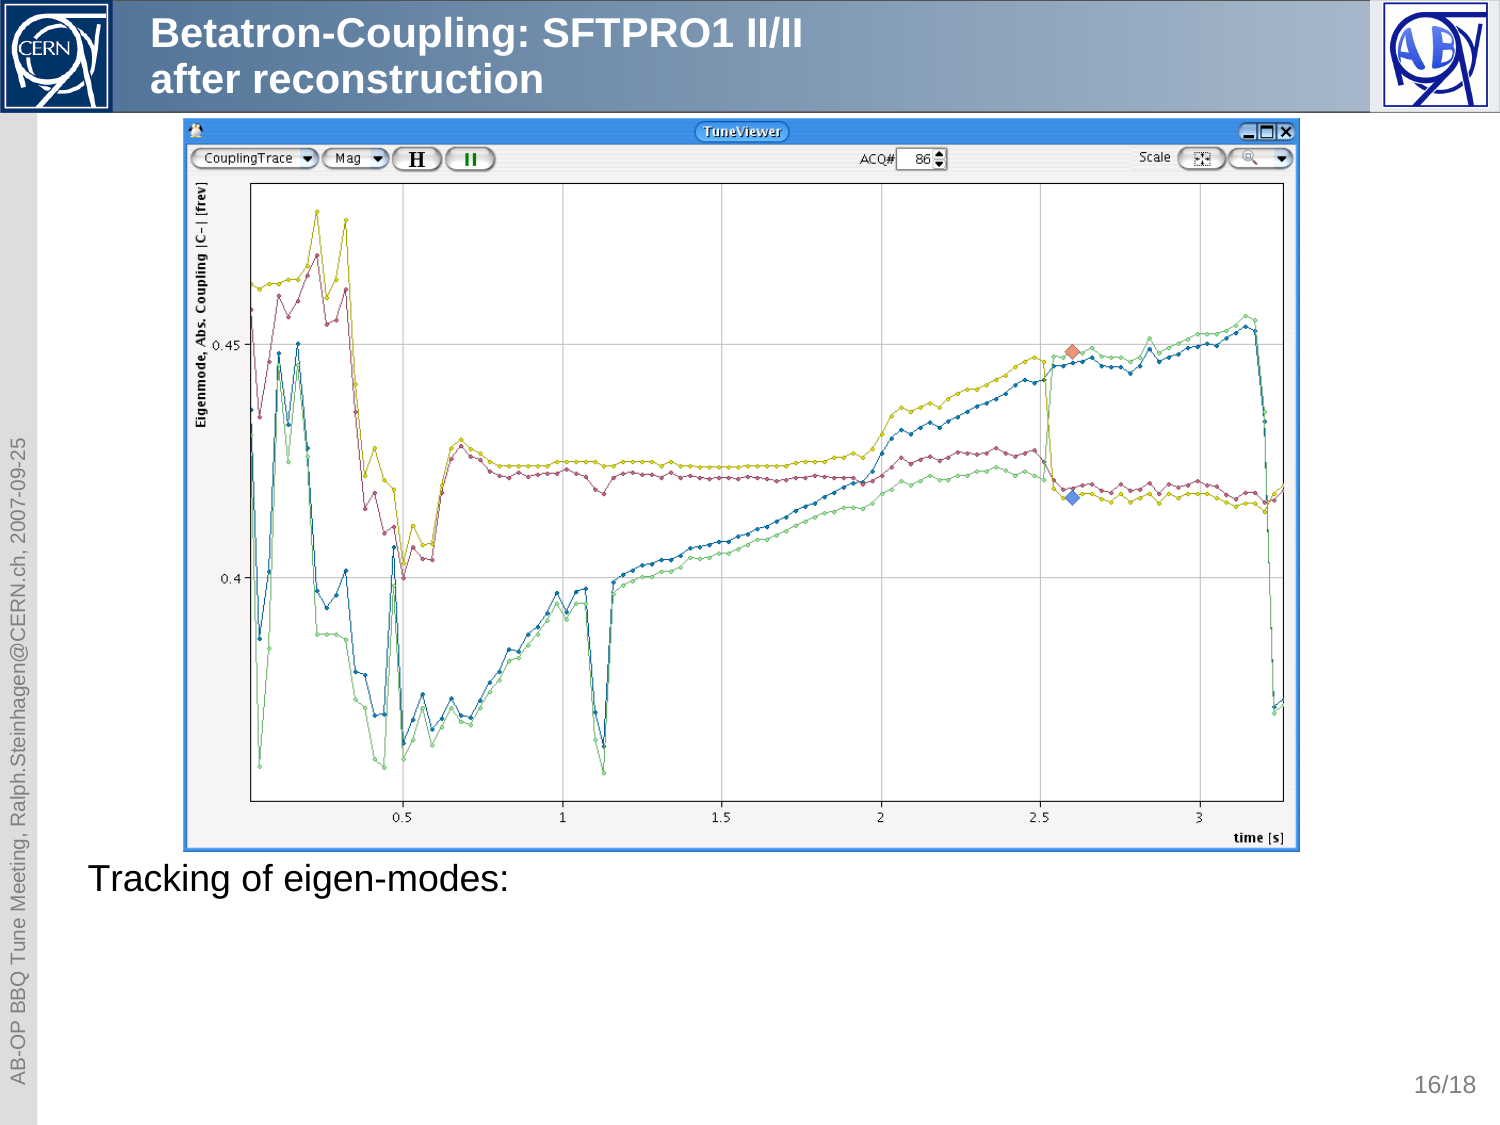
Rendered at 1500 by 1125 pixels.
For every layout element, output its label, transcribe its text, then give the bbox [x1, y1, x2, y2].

list Tracking of eigen-modes: [87, 856, 1438, 1093]
picture [1382, 1, 1489, 108]
picture [183, 118, 1300, 852]
title Betatron-Coupling: SFTPRO1 II/II after reconstruction [150, 0, 1201, 113]
picture [0, 0, 113, 113]
